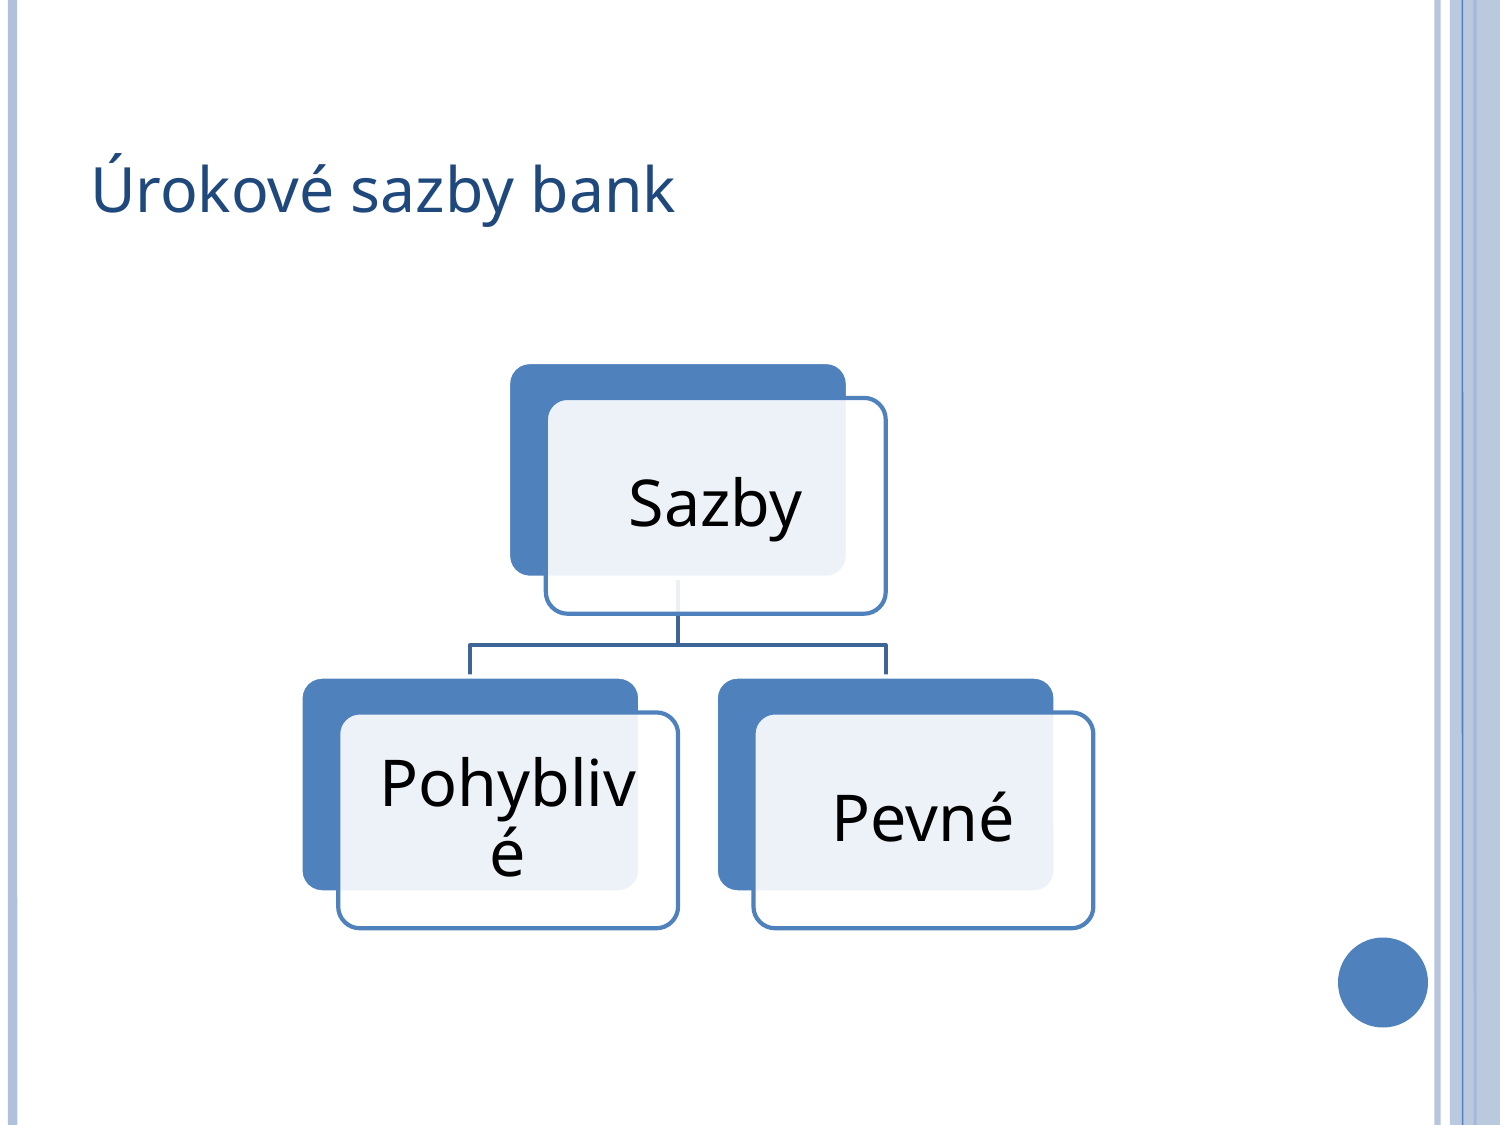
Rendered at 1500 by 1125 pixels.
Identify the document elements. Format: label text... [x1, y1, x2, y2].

text_box [715, 676, 1056, 893]
text_box [300, 676, 641, 893]
text_box Sazby [545, 397, 886, 614]
title Úrokové sazby bank [75, 45, 1300, 233]
text_box Pevné [753, 712, 1094, 929]
text_box Pohyblivé [338, 712, 679, 929]
text_box [508, 362, 848, 578]
